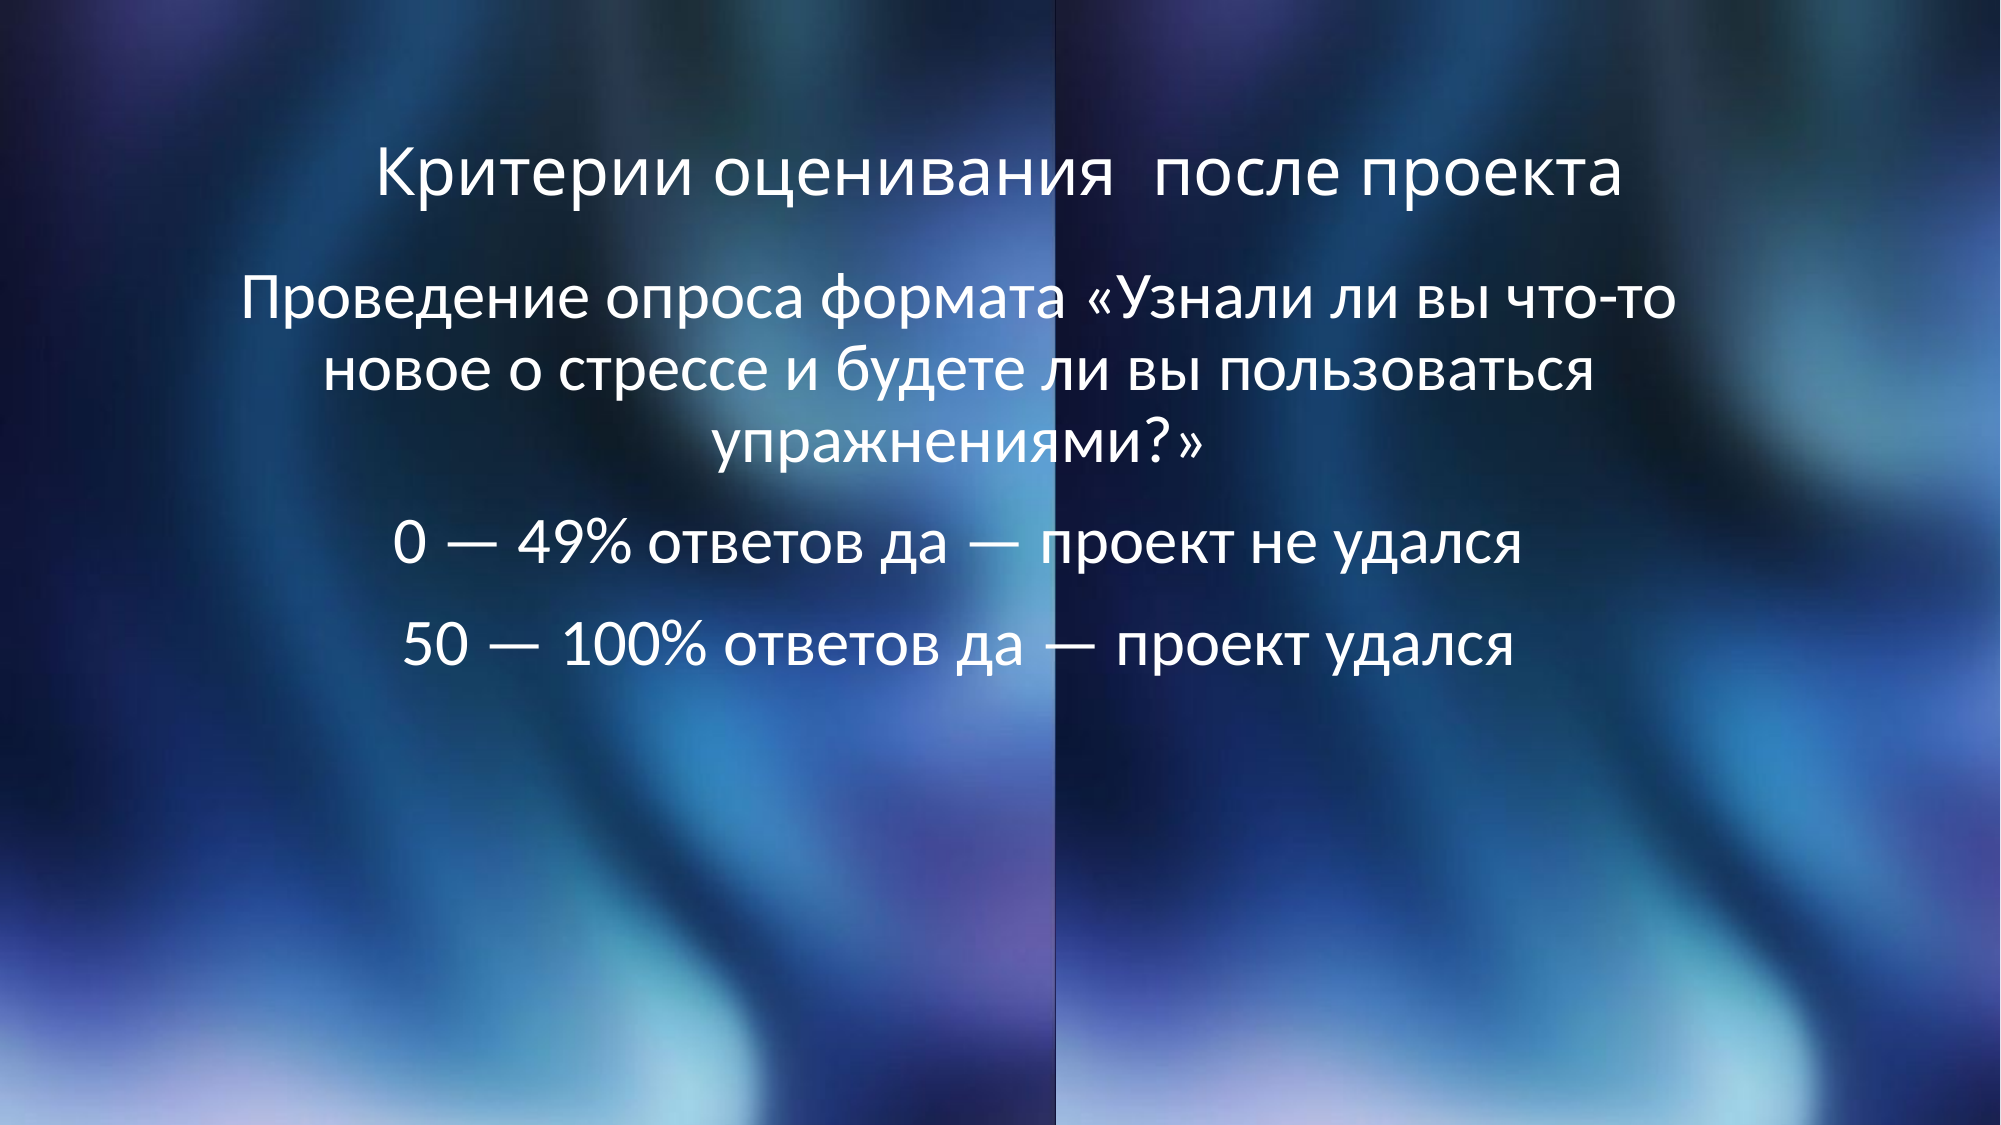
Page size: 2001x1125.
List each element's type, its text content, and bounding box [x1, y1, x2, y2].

list Проведение опроса формата «Узнали ли вы что-то новое о стрессе и будете ли вы пользоваться упражнениями?» 0 — 49% ответов да — проект не удался 50 — 100% ответов да — проект удался [147, 260, 1772, 975]
title Критерии оценивания после проекта [137, 59, 1863, 278]
